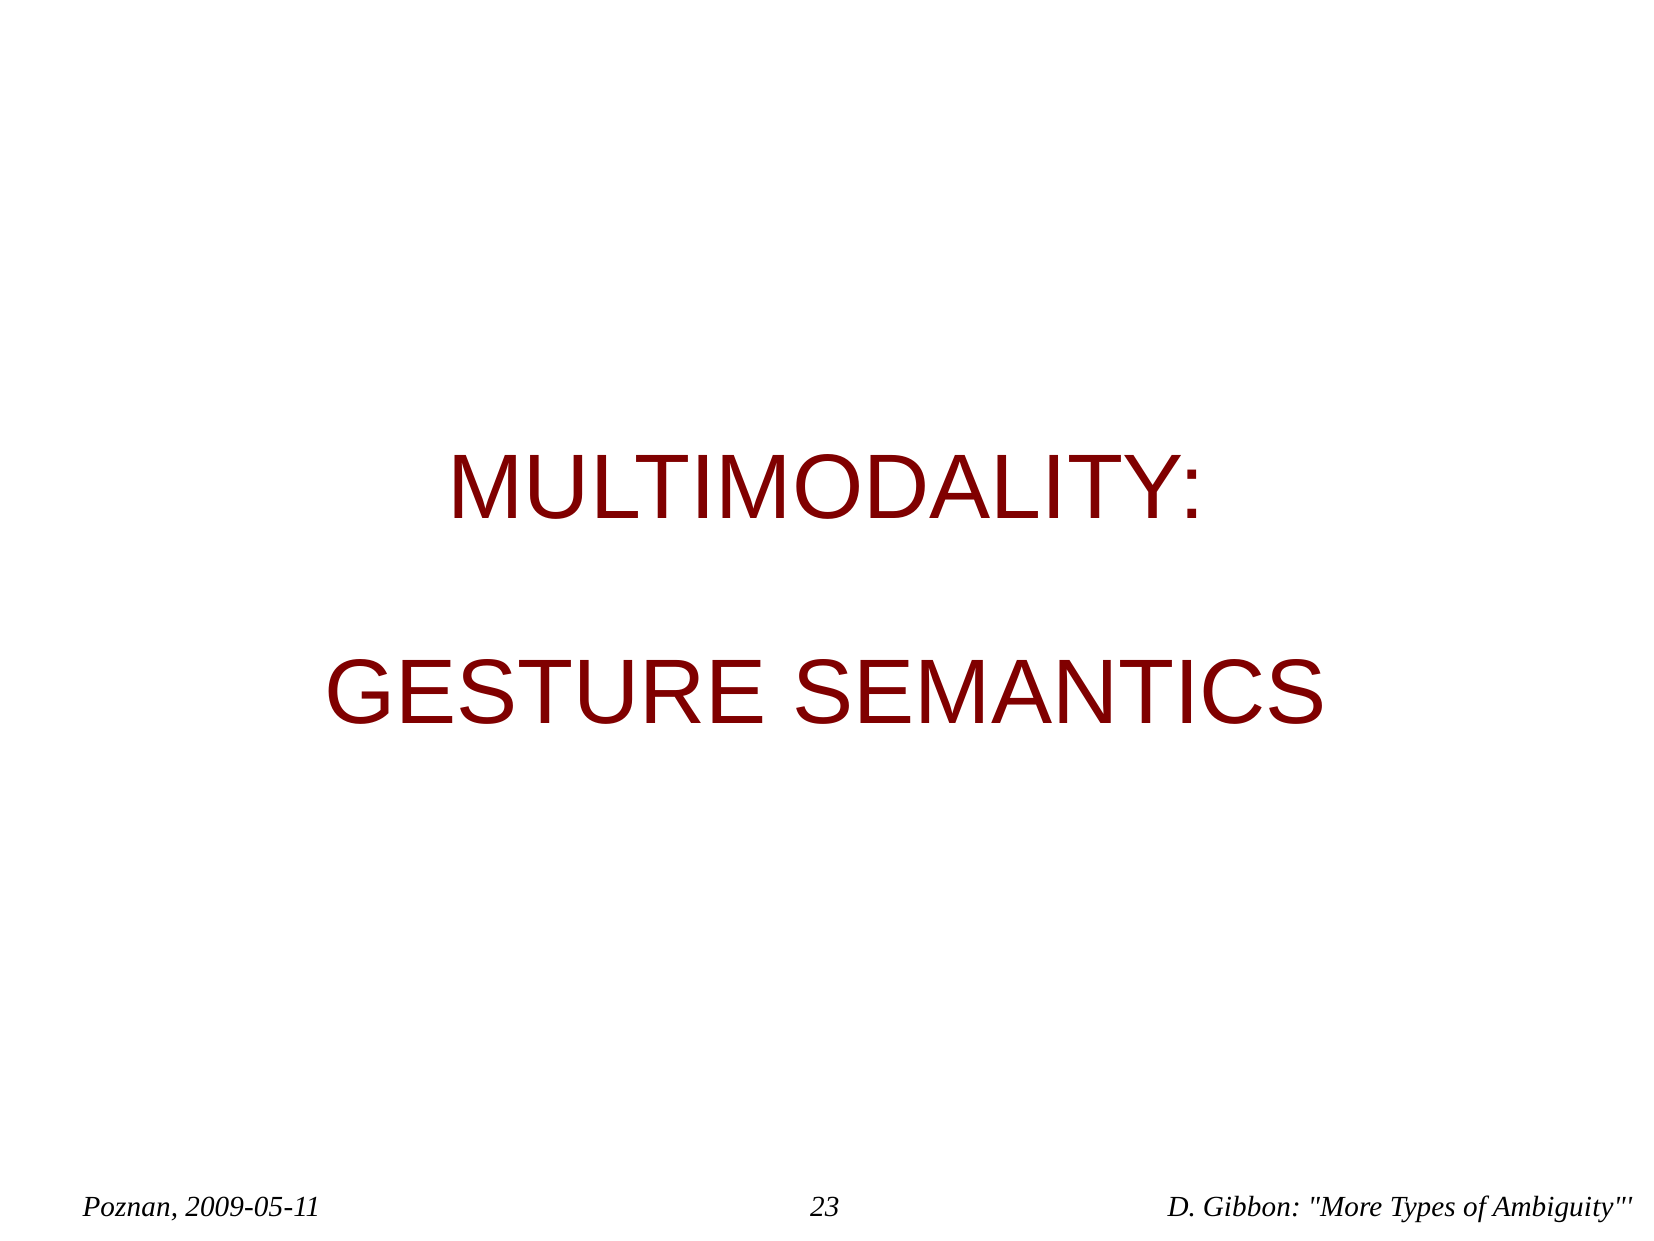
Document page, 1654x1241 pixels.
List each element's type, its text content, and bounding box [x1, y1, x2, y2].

title MULTIMODALITY: GESTURE SEMANTICS [0, 435, 1653, 743]
